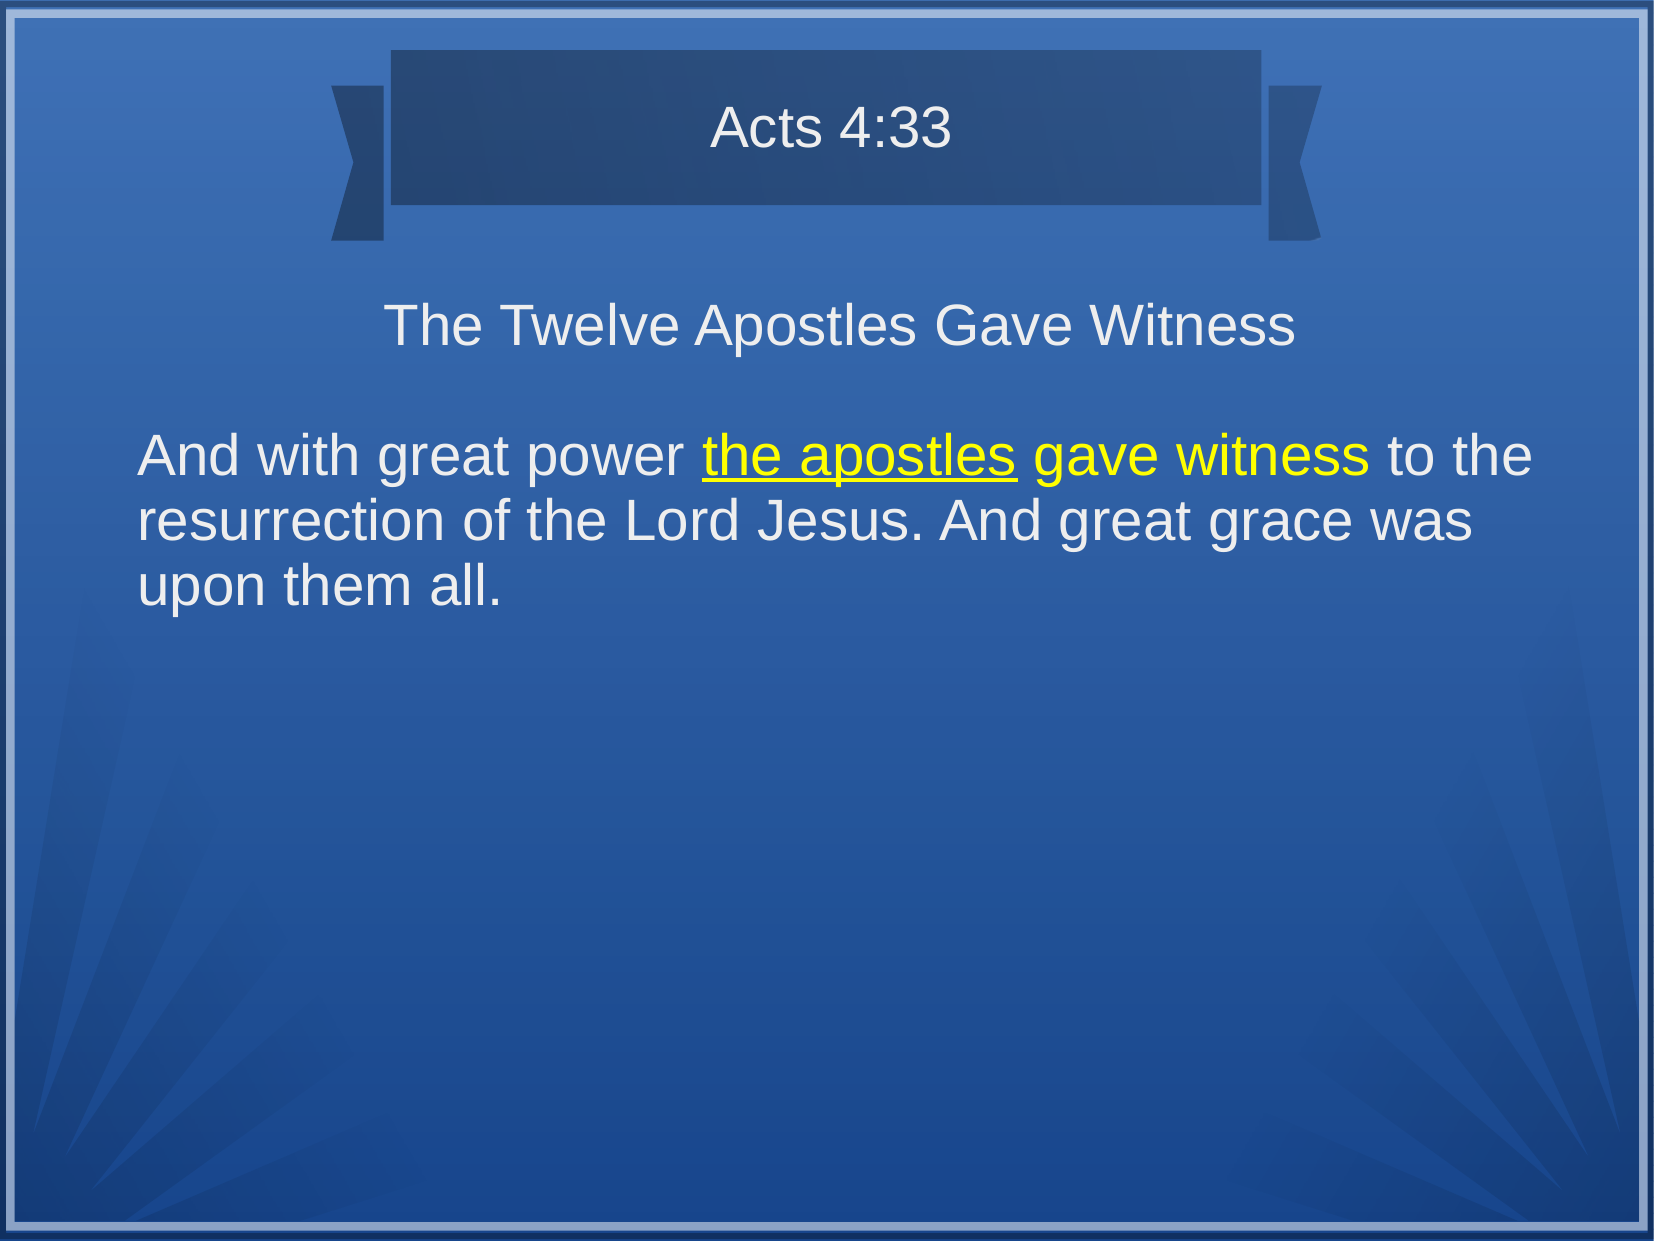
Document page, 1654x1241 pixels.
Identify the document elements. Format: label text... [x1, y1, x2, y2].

text_box The Twelve Apostles Gave Witness And with great power the apostles gave witness to the resurrection of the Lord Jesus. And great grace was upon them all. [122, 285, 1560, 1191]
text_box Acts 4:33 [576, 73, 1087, 182]
